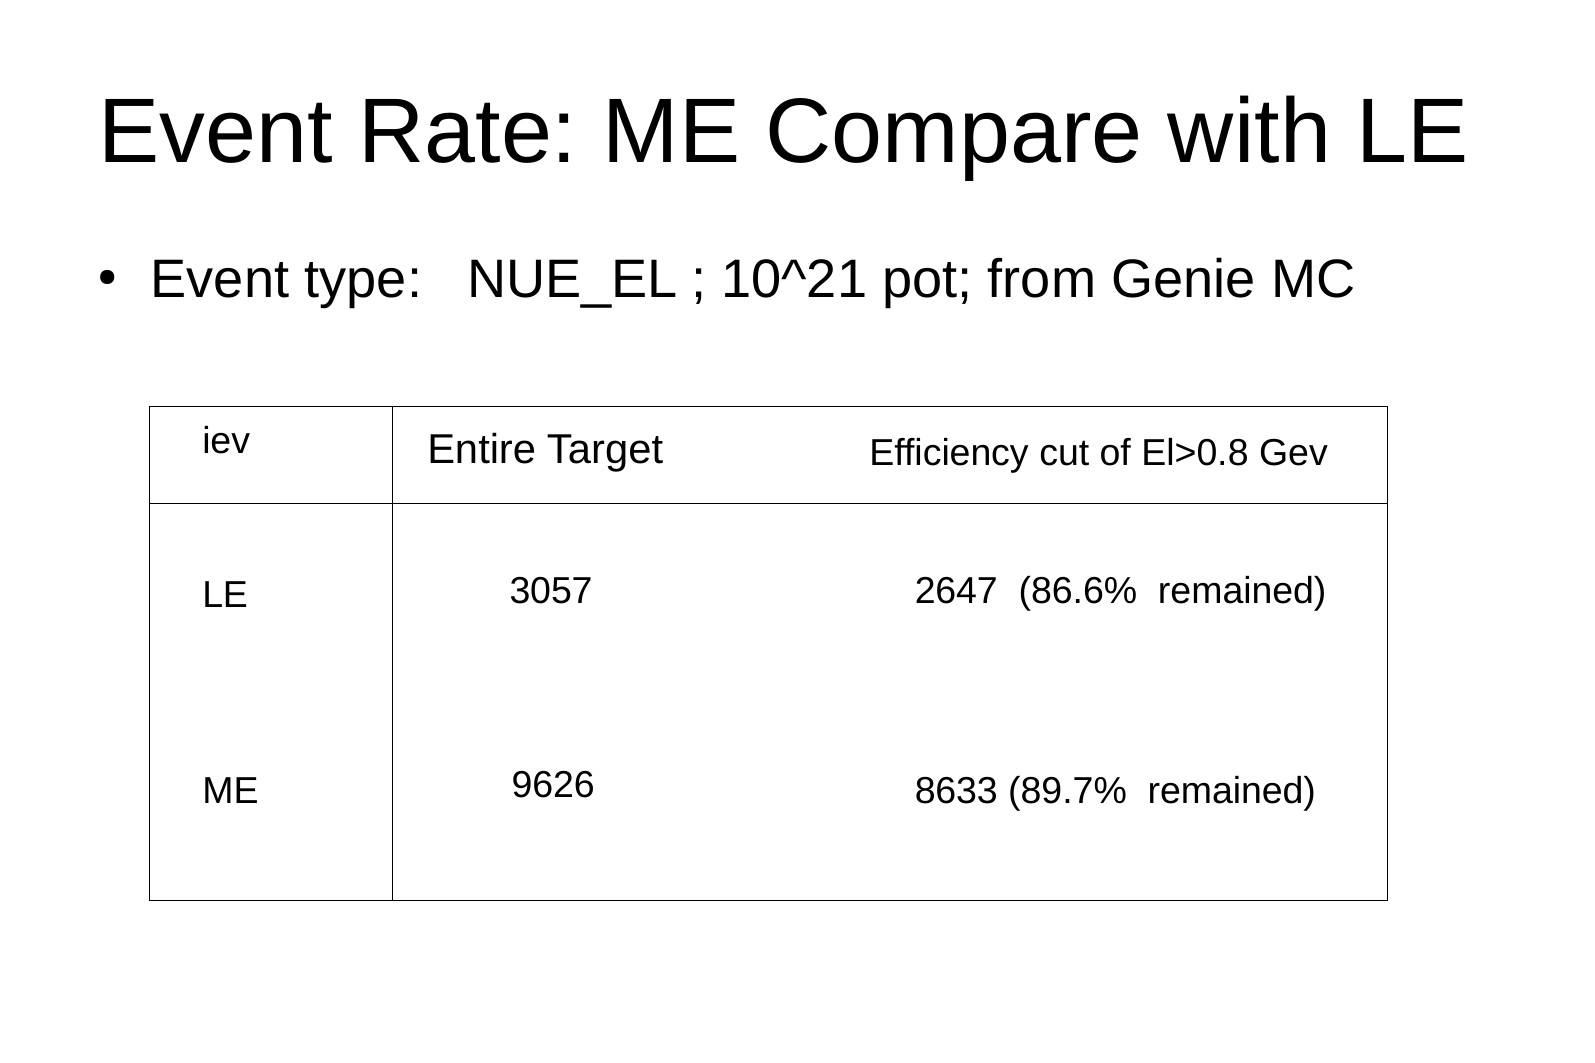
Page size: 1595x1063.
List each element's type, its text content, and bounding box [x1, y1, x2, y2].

text_box 9626 [496, 756, 685, 814]
list Event type: NUE_EL ; 10^21 pot; from Genie MC [79, 248, 1515, 951]
text_box 2647 (86.6% remained) [900, 562, 1388, 620]
text_box iev [187, 412, 376, 470]
text_box 3057 [494, 562, 795, 620]
text_box ME [187, 762, 376, 819]
text_box Entire Target [412, 418, 788, 480]
title Event Rate: ME Compare with LE [79, 49, 1515, 213]
text_box Efficiency cut of El>0.8 Gev [854, 424, 1455, 500]
text_box 8633 (89.7% remained) [900, 761, 1351, 819]
text_box LE [187, 566, 376, 624]
